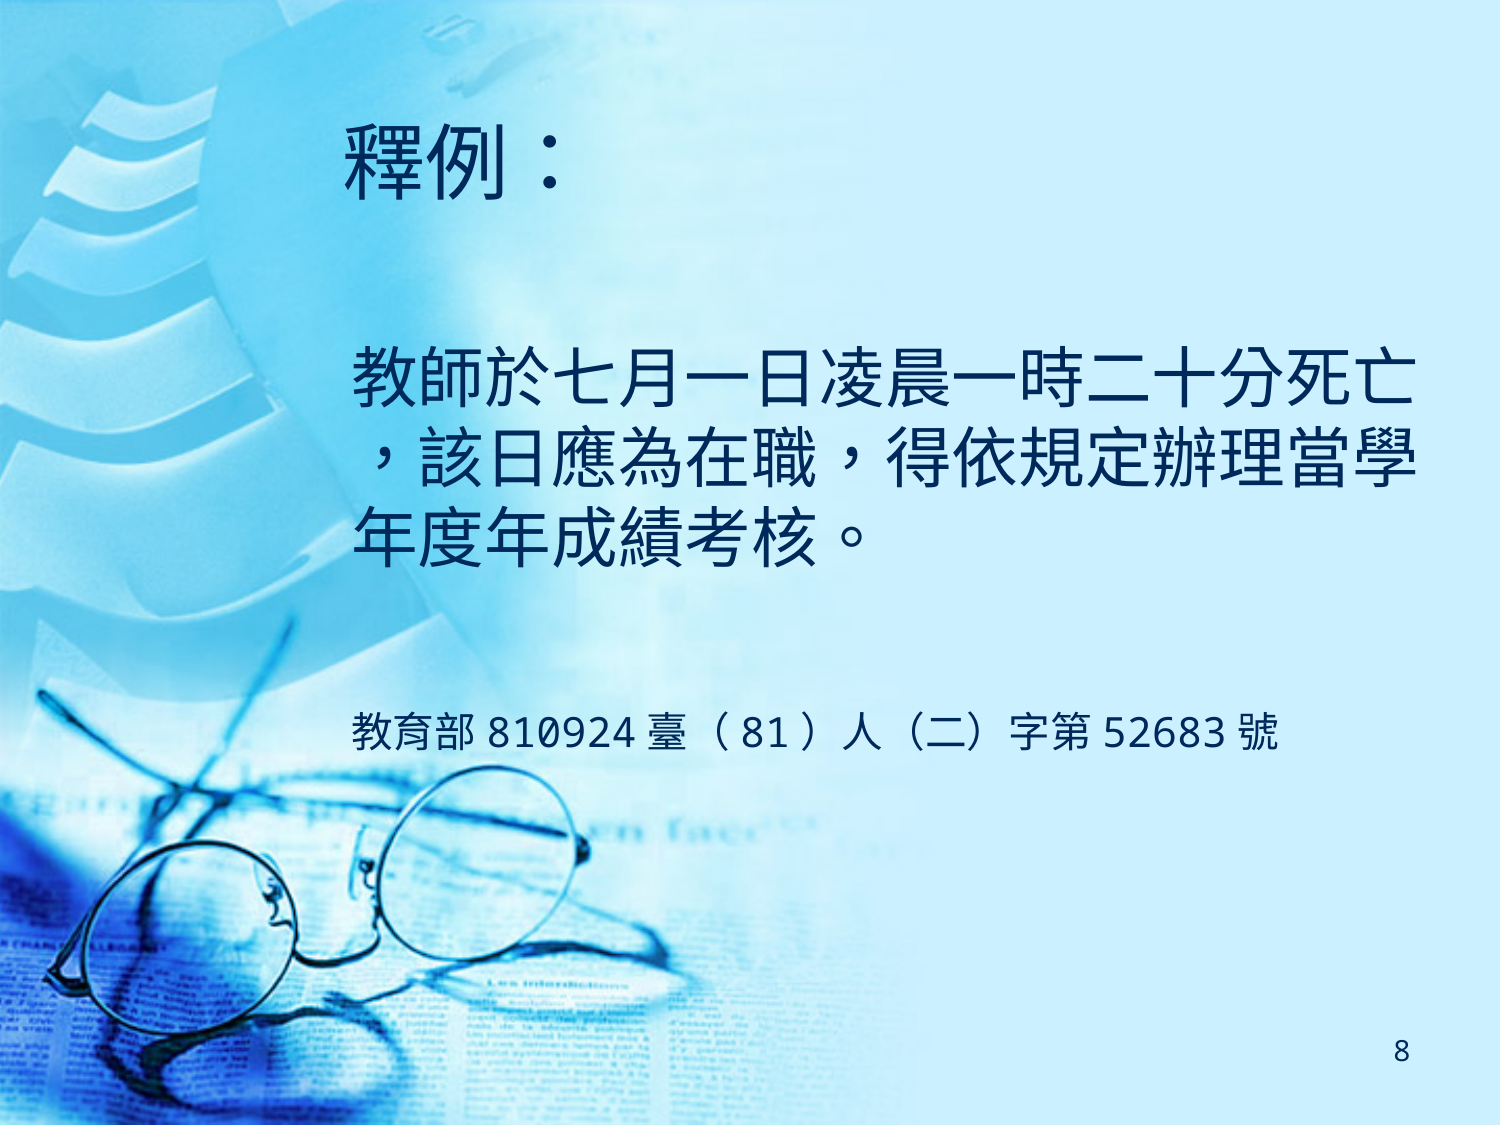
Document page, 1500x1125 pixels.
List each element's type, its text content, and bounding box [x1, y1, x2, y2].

text_box 教師於七月一日凌晨一時二十分死亡，該日應為在職，得依規定辦理當學年度年成績考核。 教育部810924臺（81）人（二）字第52683號 [336, 349, 1465, 752]
title 釋例： [289, 66, 646, 254]
picture [0, 0, 1500, 1125]
